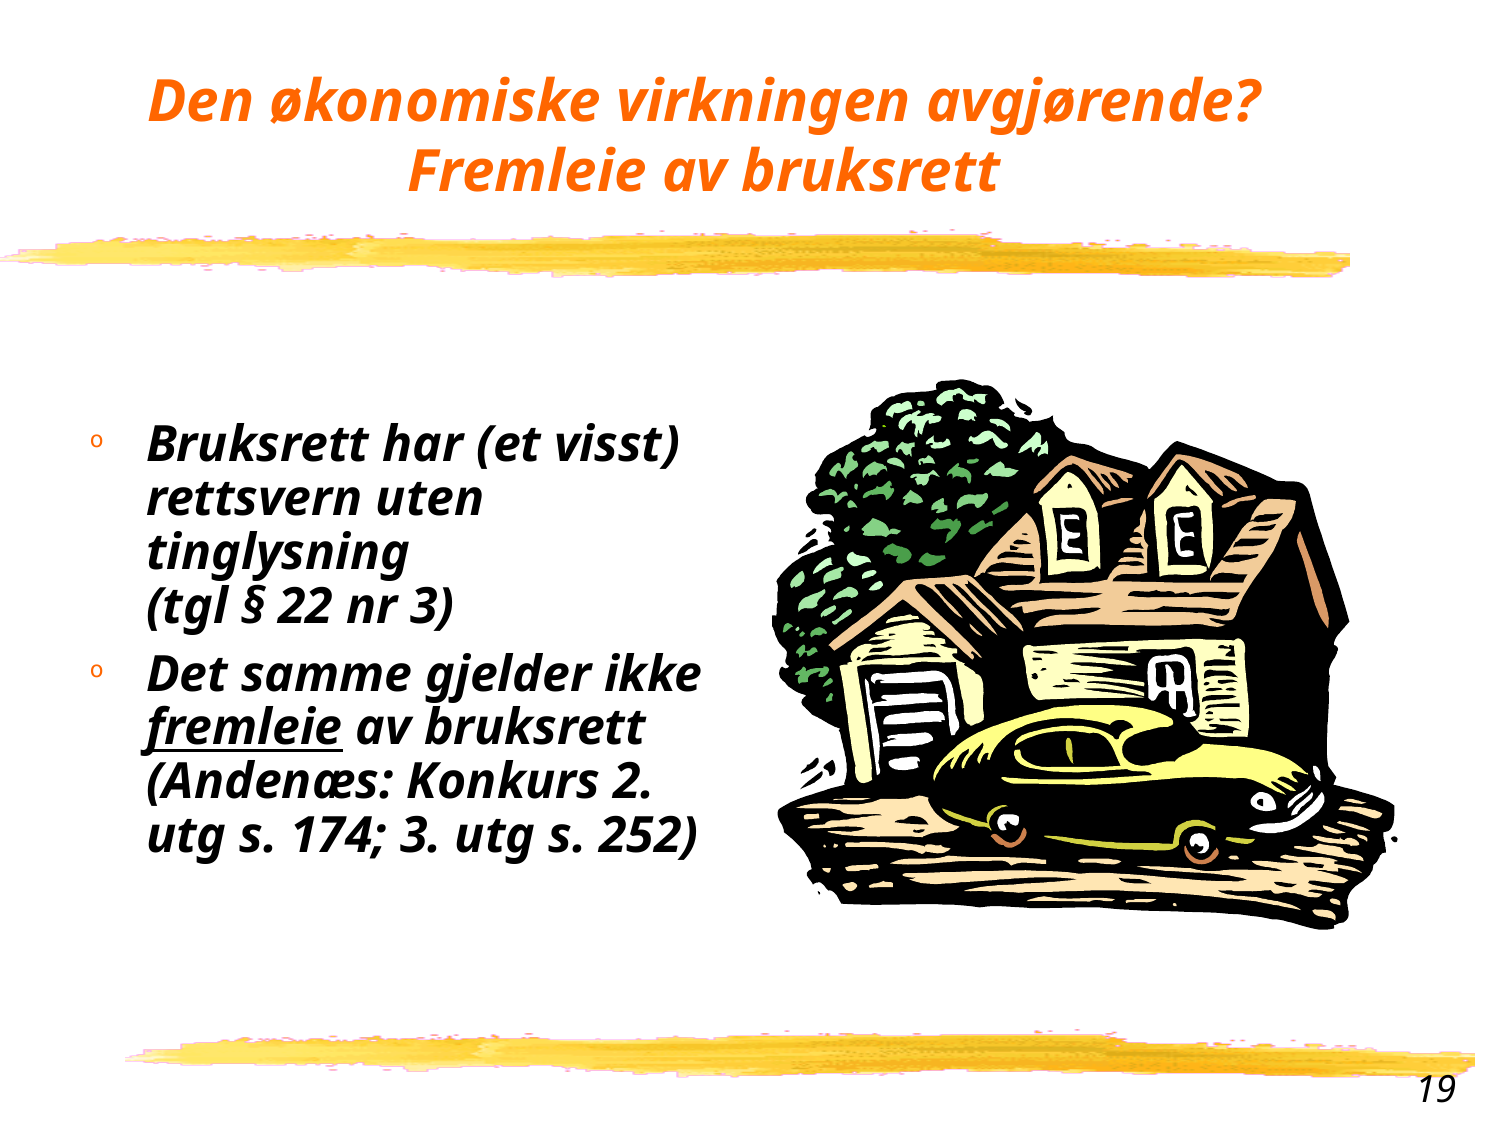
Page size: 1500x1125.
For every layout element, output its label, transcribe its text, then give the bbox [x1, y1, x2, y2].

list Bruksrett har (et visst) rettsvern uten tinglysning (tgl § 22 nr 3) Det samme gjelder ikke fremleie av bruksrett (Andenæs: Konkurs 2. utg s. 174; 3. utg s. 252) [75, 338, 734, 1000]
slide_number <number> [1400, 1050, 1500, 1125]
picture [772, 374, 1403, 935]
picture [0, 224, 1350, 288]
picture [125, 1024, 1475, 1088]
title Den økonomiske virkningen avgjørende? Fremleie av bruksrett [66, 32, 1342, 235]
